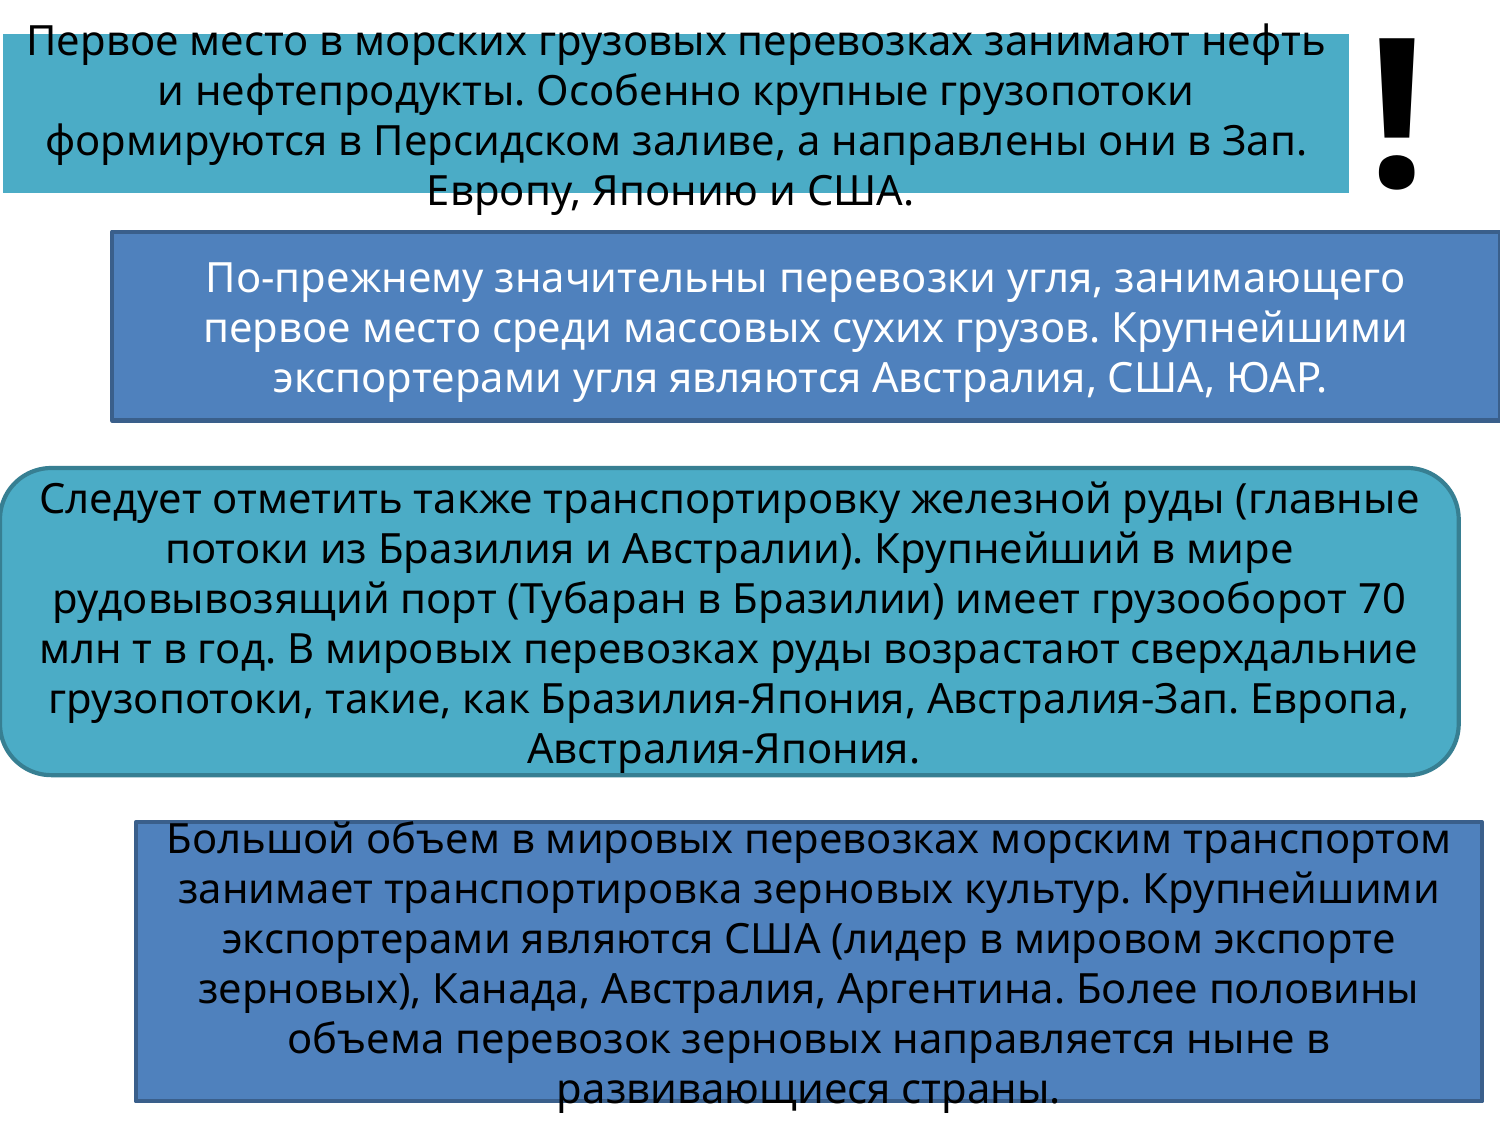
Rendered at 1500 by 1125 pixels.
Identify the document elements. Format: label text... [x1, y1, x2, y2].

text_box По-прежнему значительны перевозки угля, занимающего первое место среди массовых сухих грузов. Крупнейшими экспортерами угля являются Австралия, США, ЮАР. [112, 231, 1500, 421]
text_box Следует отметить также транспортировку железной руды (главные потоки из Бразилия и Австралии). Крупнейший в мире рудовывозящий порт (Тубаран в Бразилии) имеет грузооборот 70 млн т в год. В мировых перевозках руды возрастают сверхдальние грузопотоки, такие, как Бразилия-Япония, Австралия-Зап. Европа, Австралия-Япония. [0, 468, 1459, 776]
text_box Первое место в морских грузовых перевозках занимают нефть и нефтепродукты. Особенно крупные грузопотоки формируются в Персидском заливе, а направлены они в Зап. Европу, Японию и США. [0, 30, 1352, 197]
text_box ! [1352, 0, 1447, 237]
text_box Большой объем в мировых перевозках морским транспортом занимает транспортировка зерновых культур. Крупнейшими экспортерами являются США (лидер в мировом экспорте зерновых), Канада, Австралия, Аргентина. Более половины объема перевозок зерновых направляется ныне в развивающиеся страны. [135, 822, 1483, 1102]
